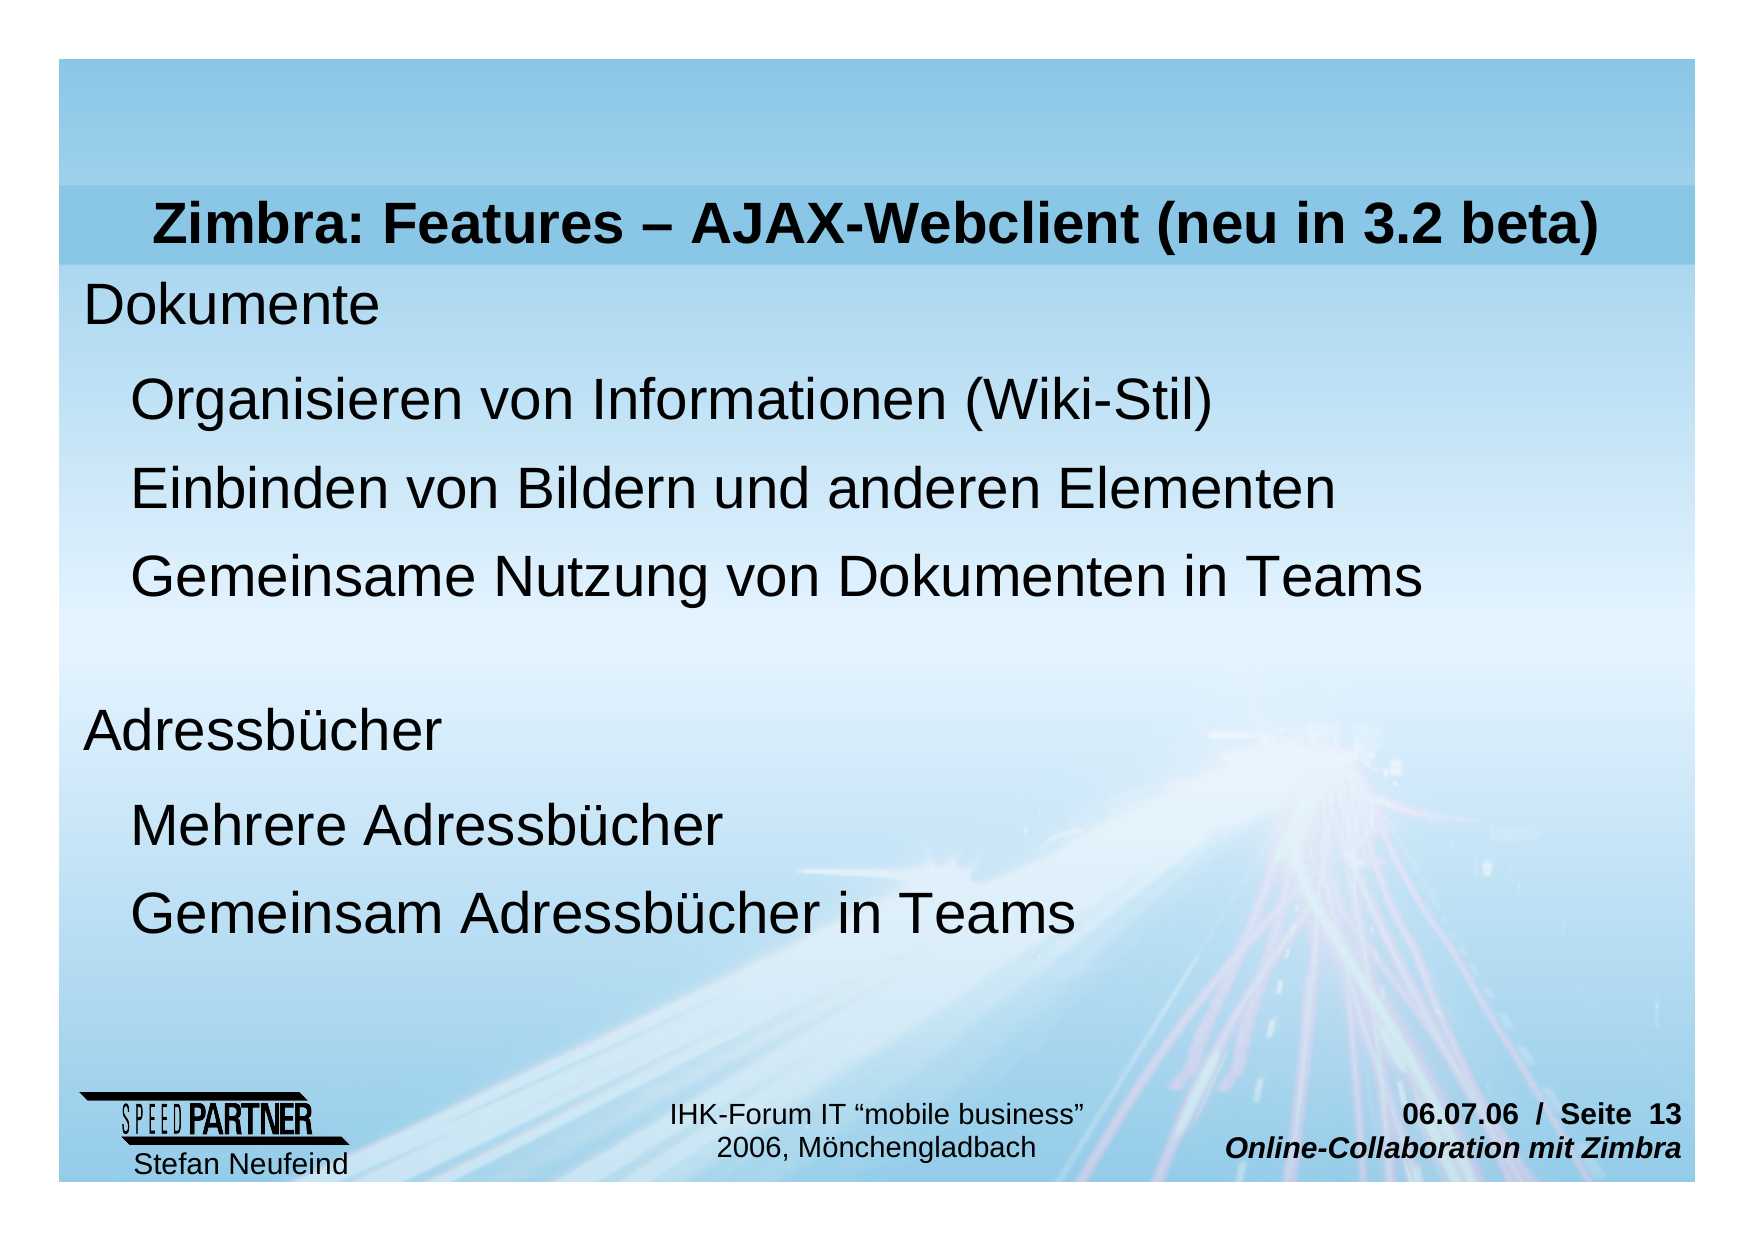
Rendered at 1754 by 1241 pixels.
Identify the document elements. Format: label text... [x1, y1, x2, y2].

list Dokumente Organisieren von Informationen (Wiki-Stil) Einbinden von Bildern und anderen Elementen Gemeinsame Nutzung von Dokumenten in Teams Adressbücher Mehrere Adressbücher Gemeinsam Adressbücher in Teams [71, 272, 1695, 1055]
picture [59, 59, 1695, 185]
picture [59, 265, 1695, 1182]
title Zimbra: Features – AJAX-Webclient (neu in 3.2 beta) [59, 190, 1695, 257]
